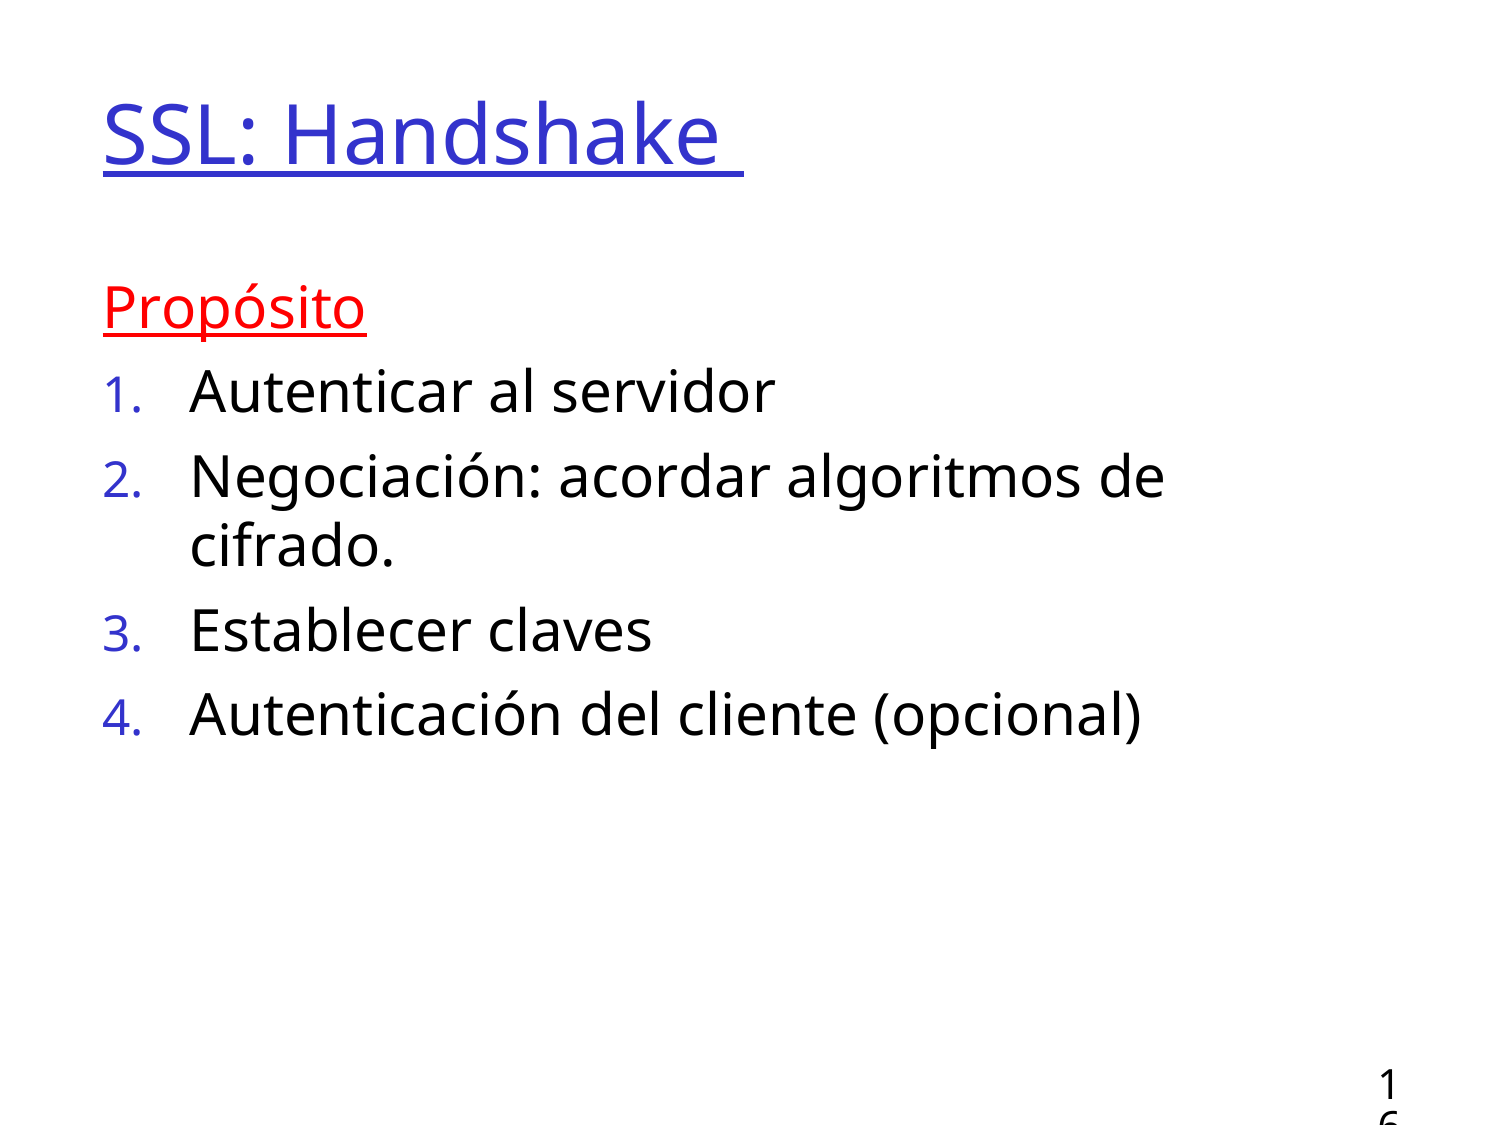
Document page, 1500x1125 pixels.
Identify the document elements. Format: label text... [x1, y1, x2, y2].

list Propósito Autenticar al servidor Negociación: acordar algoritmos de cifrado. Establecer claves Autenticación del cliente (opcional) [87, 262, 1363, 1026]
title SSL: Handshake [87, 37, 1363, 225]
